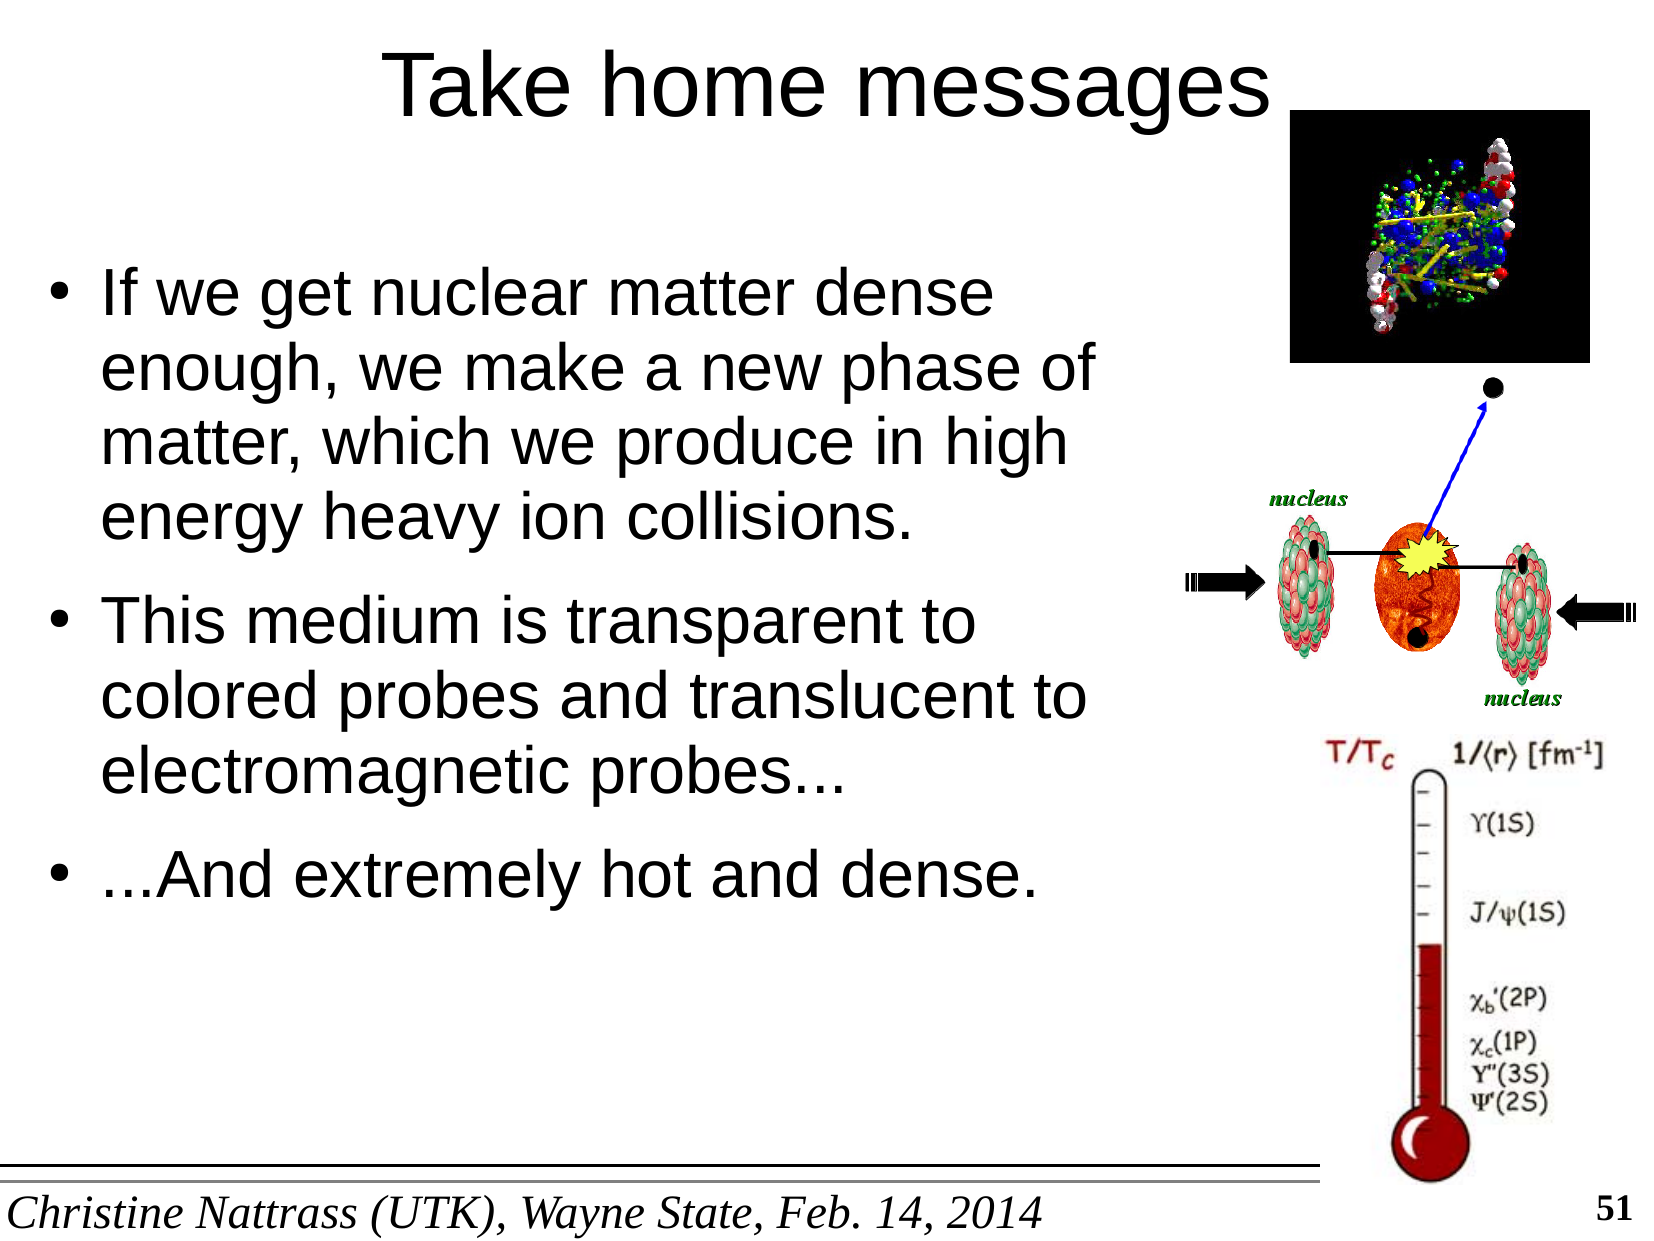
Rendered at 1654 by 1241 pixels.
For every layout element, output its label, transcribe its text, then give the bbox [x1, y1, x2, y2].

picture [1289, 110, 1591, 363]
picture [1185, 377, 1636, 729]
title Take home messages [82, 19, 1571, 151]
list If we get nuclear matter dense enough, we make a new phase of matter, which we produce in high energy heavy ion collisions. This medium is transparent to colored probes and translucent to electromagnetic probes... ...And extremely hot and dense. [30, 254, 1136, 1158]
picture [1320, 734, 1613, 1186]
